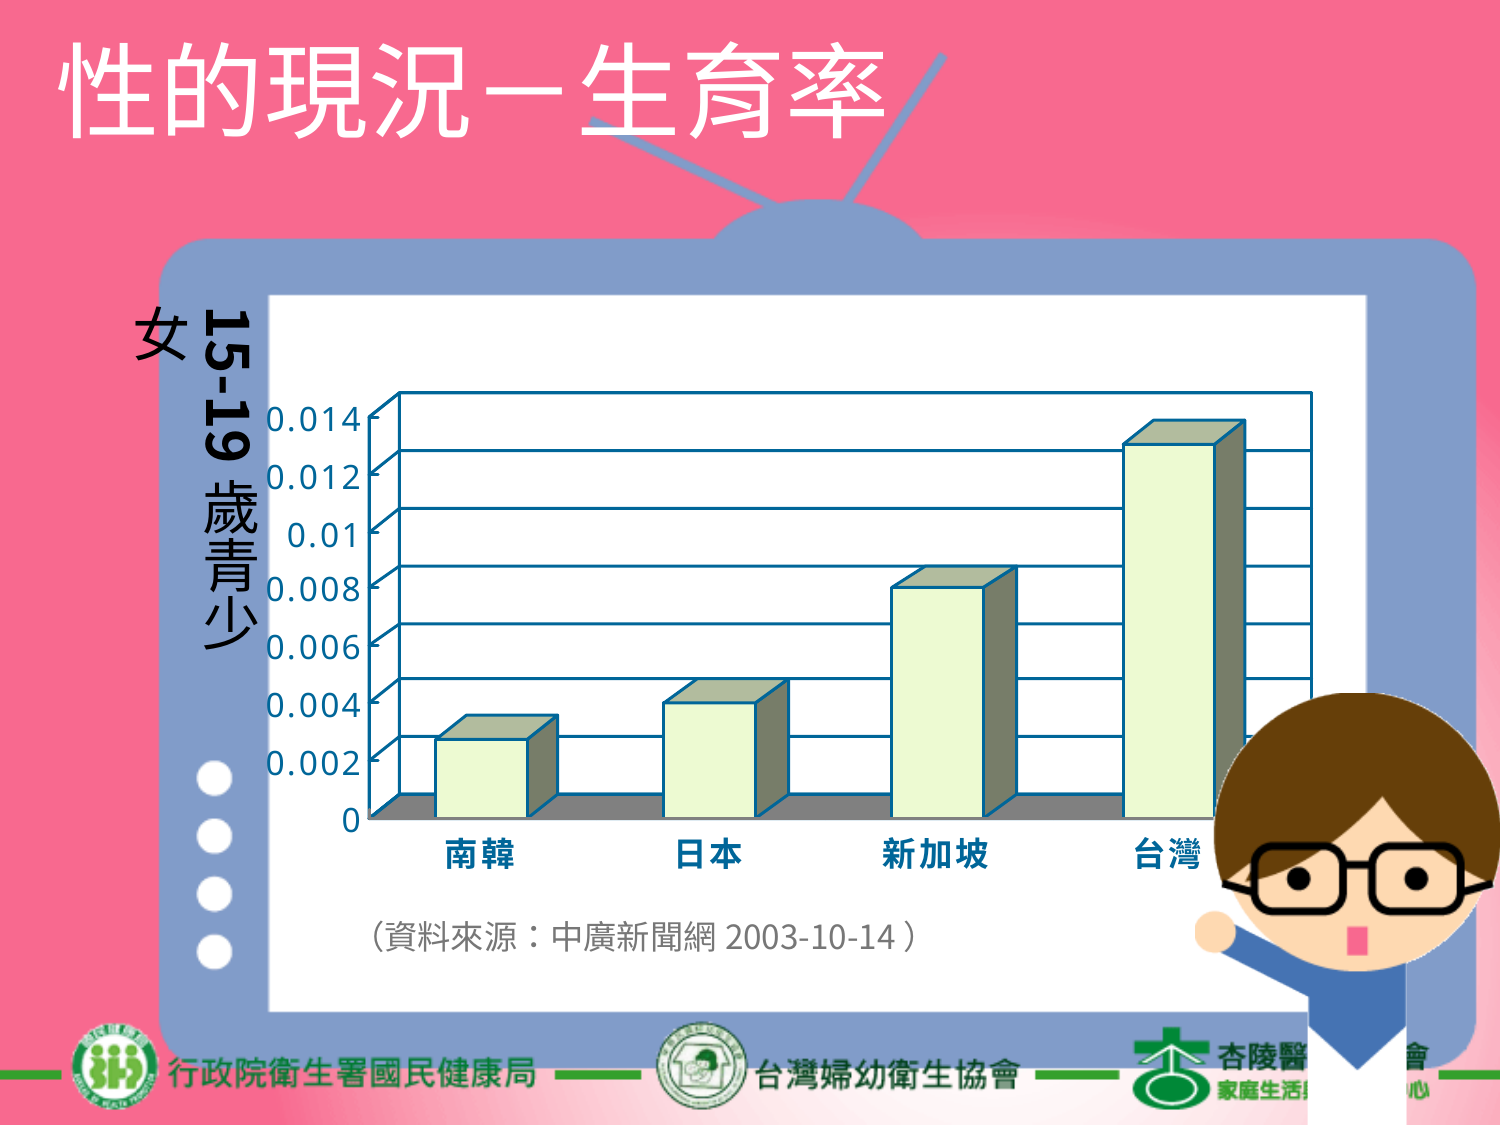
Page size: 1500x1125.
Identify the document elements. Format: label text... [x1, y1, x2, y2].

text_box 性的現況－生育率 [41, 18, 905, 160]
picture [0, 0, 1500, 1125]
text_box （資料來源：中廣新聞網2003-10-14） [336, 908, 975, 965]
chart [171, 338, 1400, 932]
text_box 15-19歲青少女 [172, 290, 273, 717]
